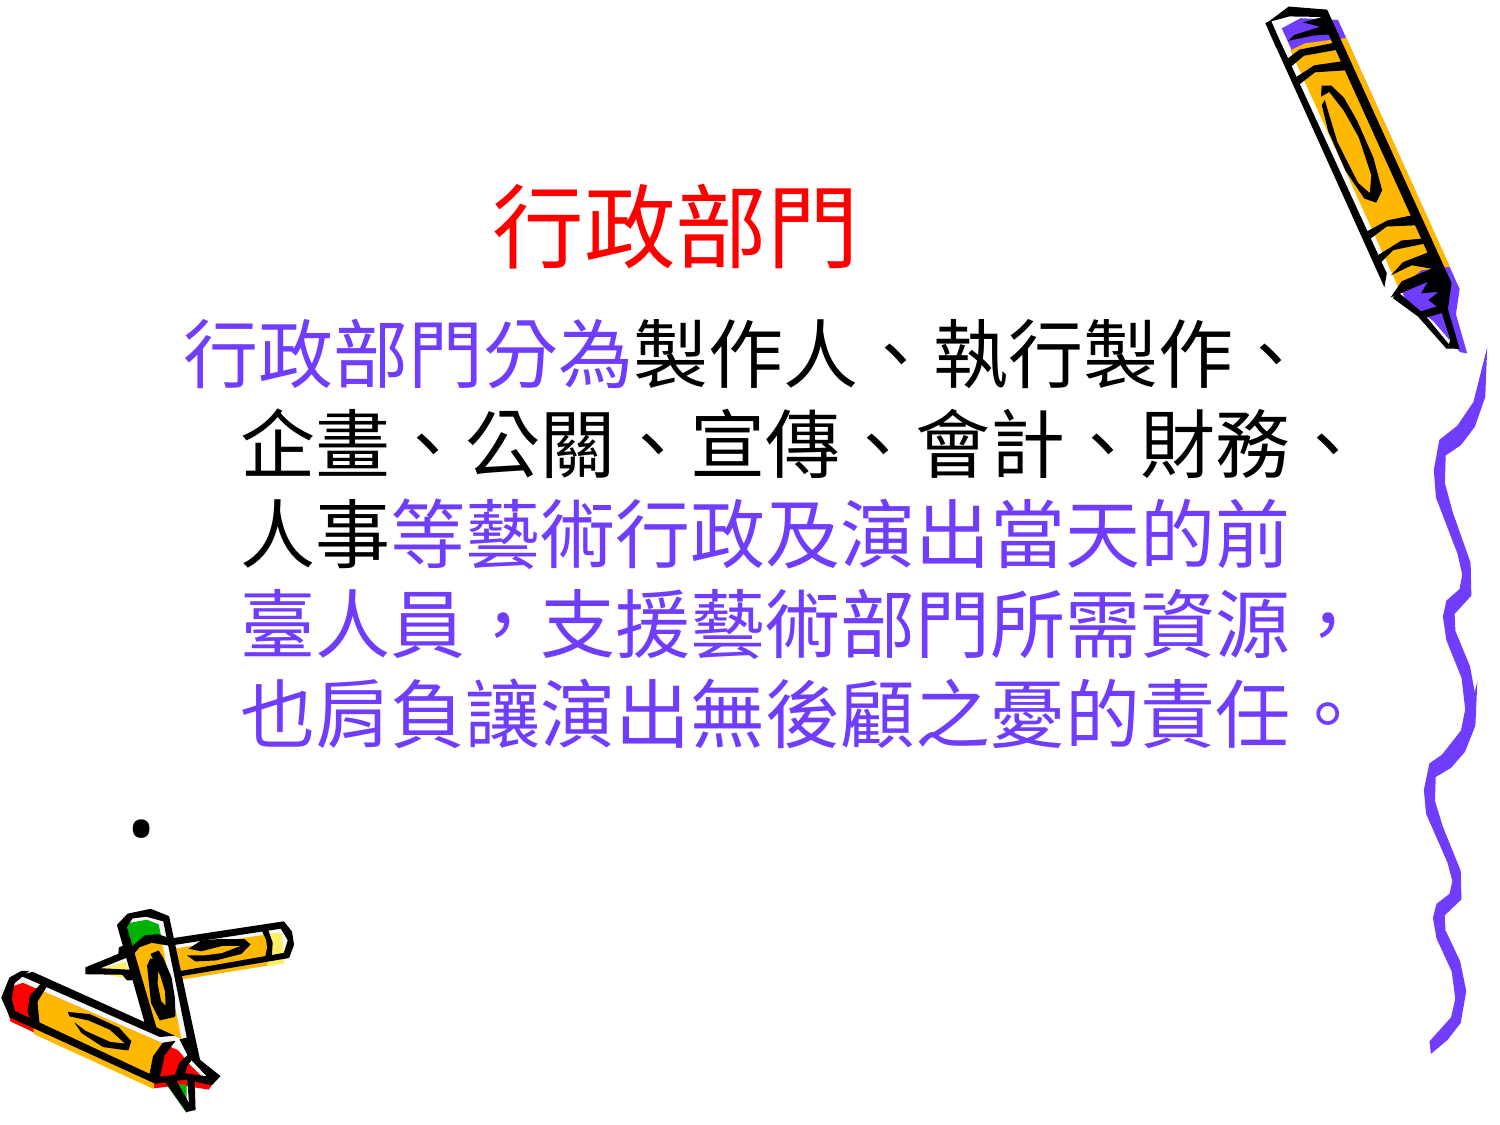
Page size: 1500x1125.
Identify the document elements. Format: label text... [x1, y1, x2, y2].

list 行政部門分為製作人、執行製作、企畫、公關、宣傳、會計、財務、人事等藝術行政及演出當天的前臺人員，支援藝術部門所需資源，也肩負讓演出無後顧之憂的責任。 [112, 299, 1375, 901]
title 行政部門 [112, 24, 1240, 288]
